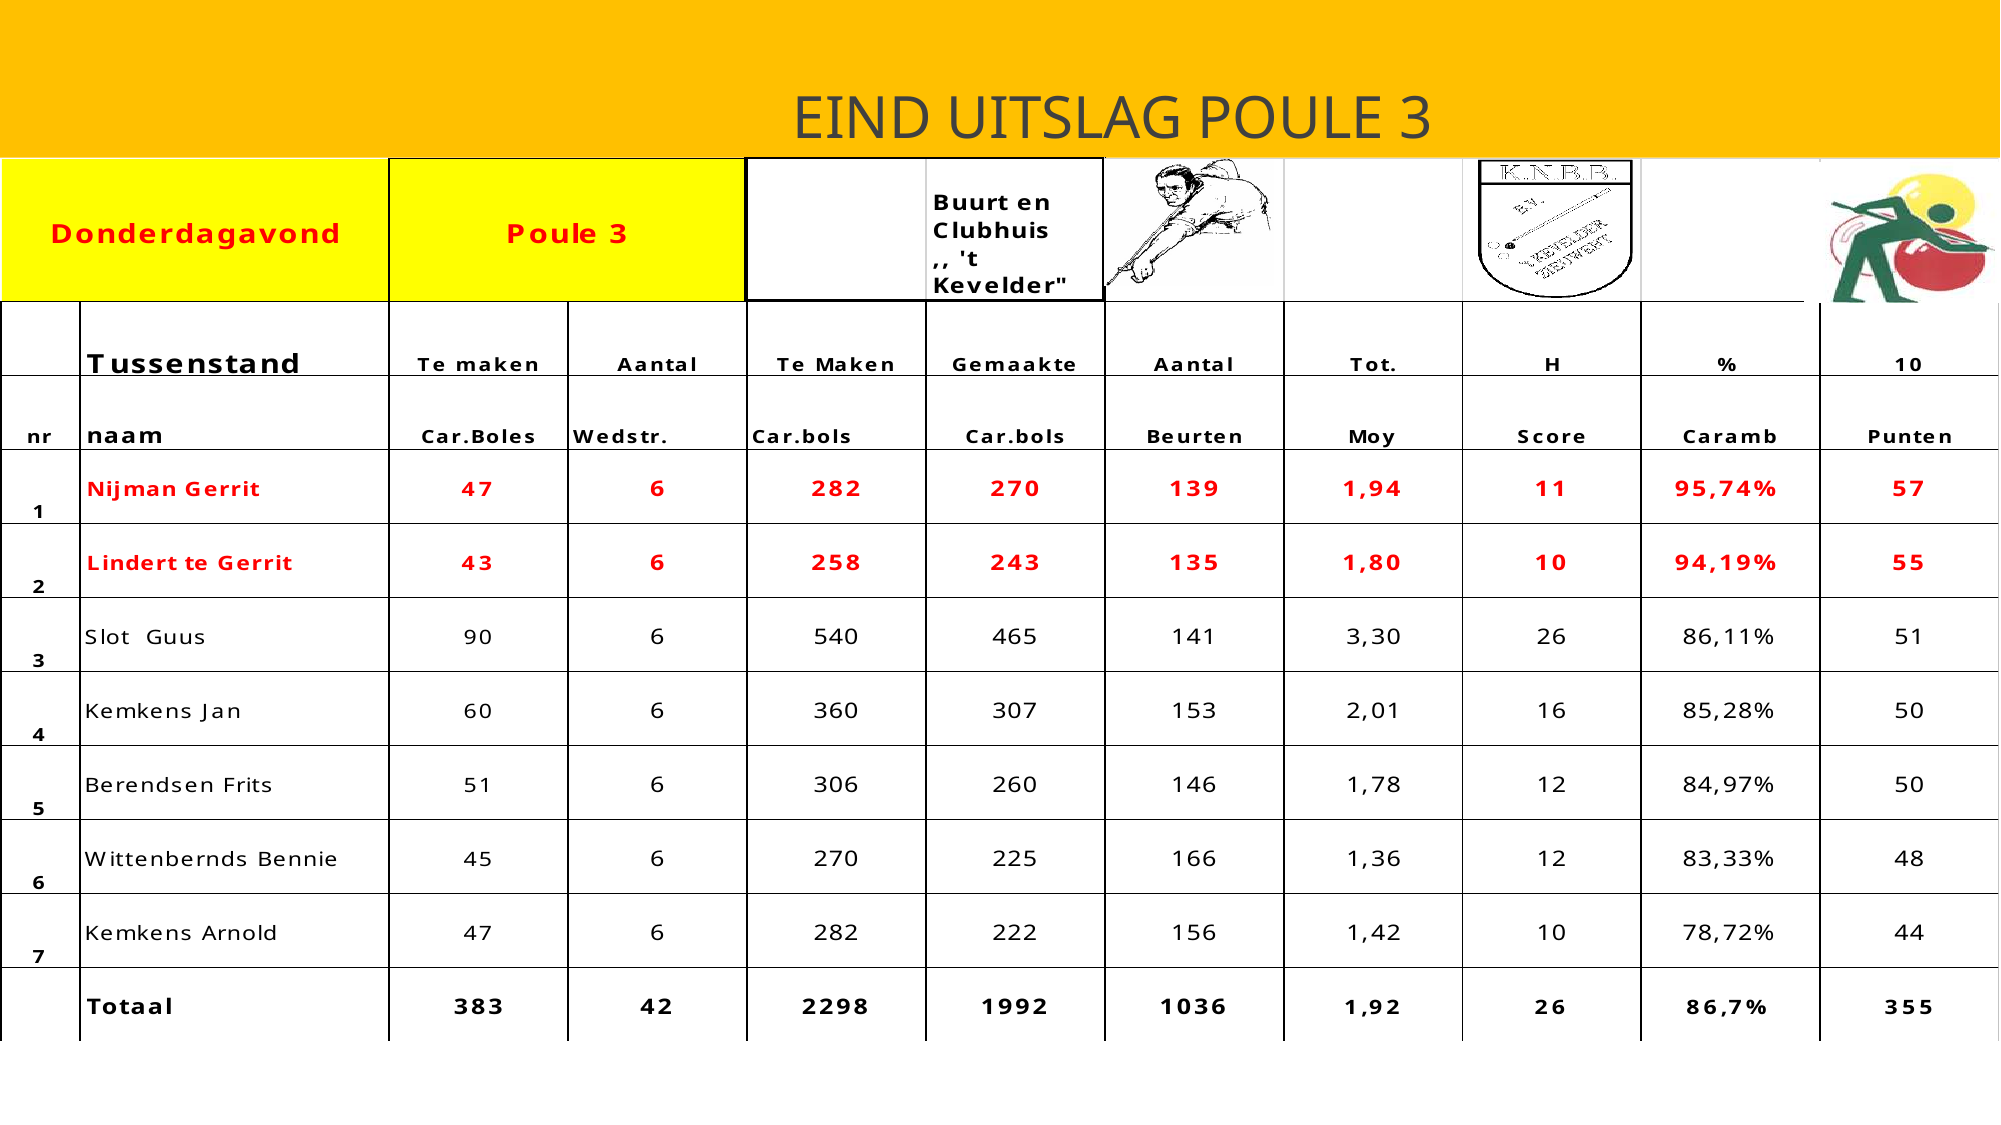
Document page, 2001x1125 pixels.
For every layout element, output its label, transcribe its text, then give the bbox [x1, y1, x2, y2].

title Eind Uitslag poule 3 [0, 0, 2000, 157]
picture [0, 157, 2000, 1043]
